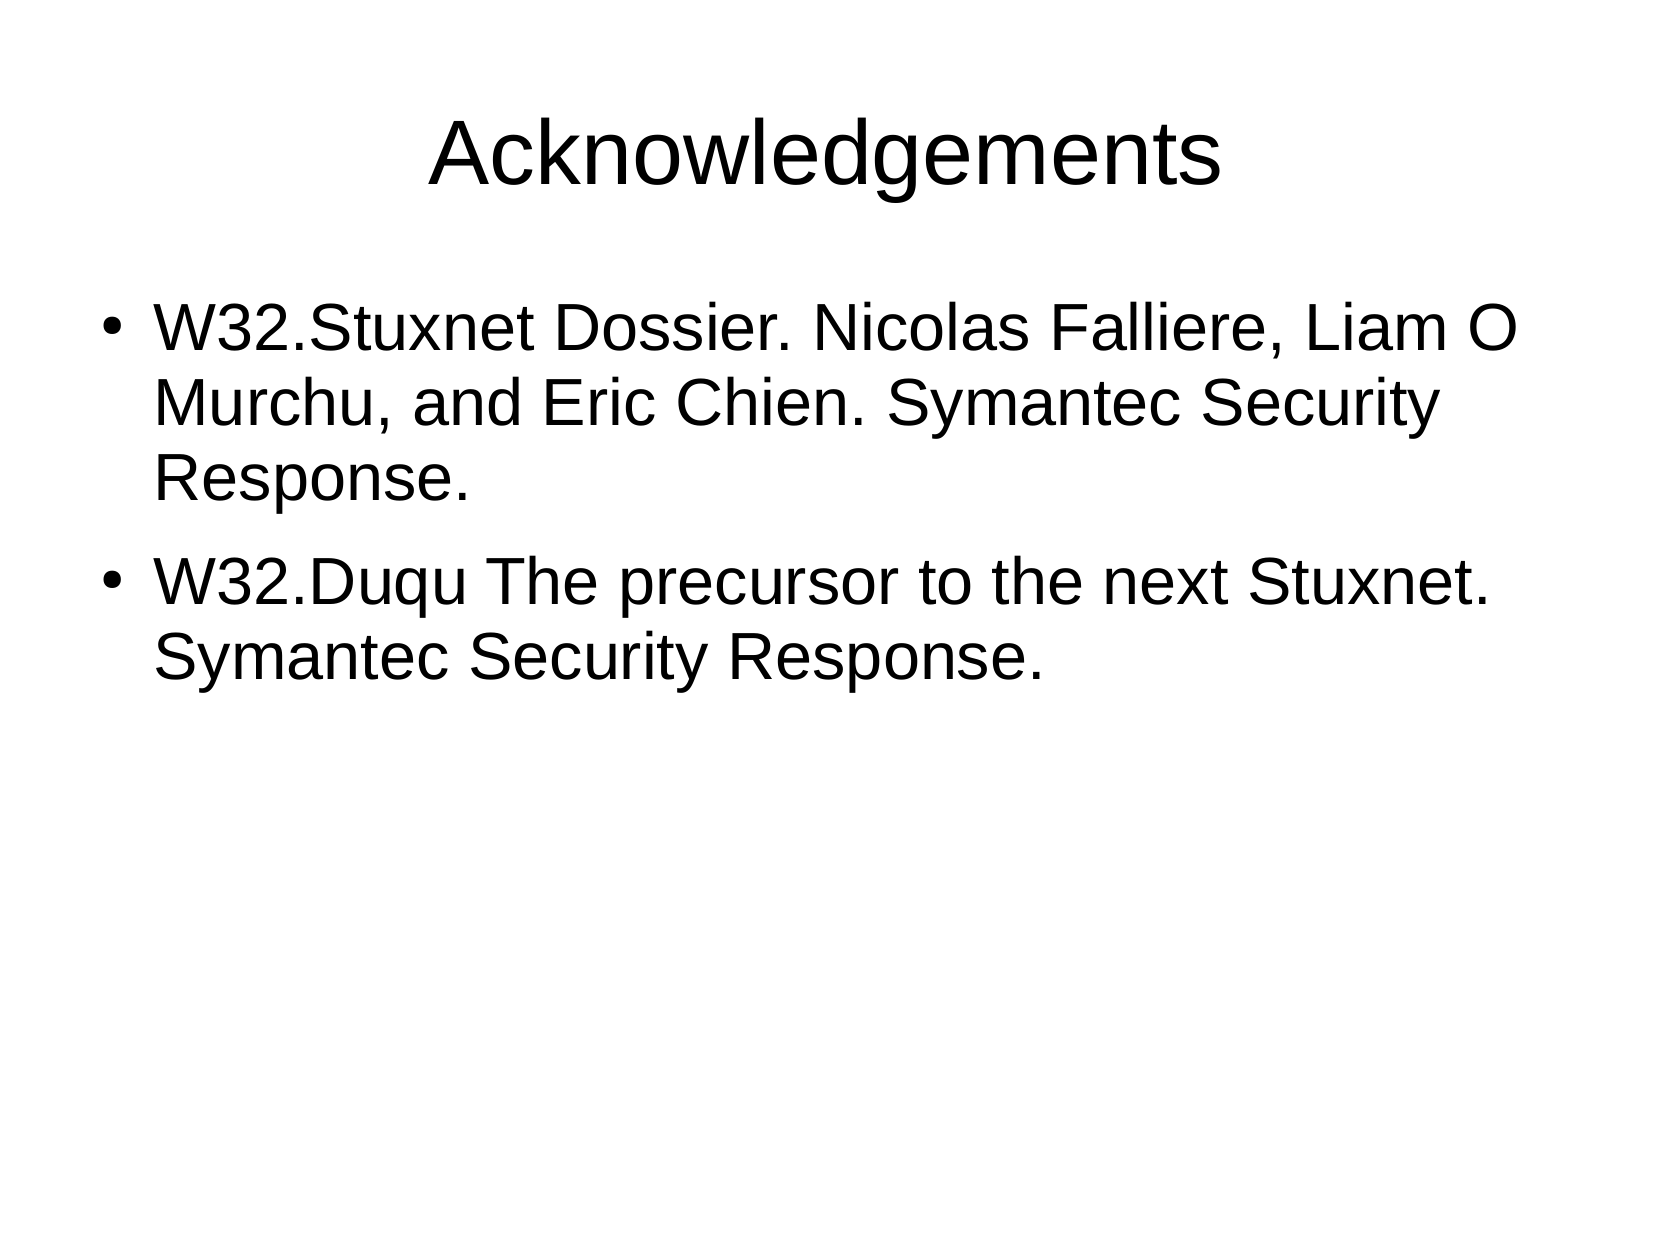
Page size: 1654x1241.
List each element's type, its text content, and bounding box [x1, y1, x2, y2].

list W32.Stuxnet Dossier. Nicolas Falliere, Liam O Murchu, and Eric Chien. Symantec Security Response. W32.Duqu The precursor to the next Stuxnet. Symantec Security Response. [82, 290, 1571, 1109]
title Acknowledgements [82, 49, 1571, 257]
